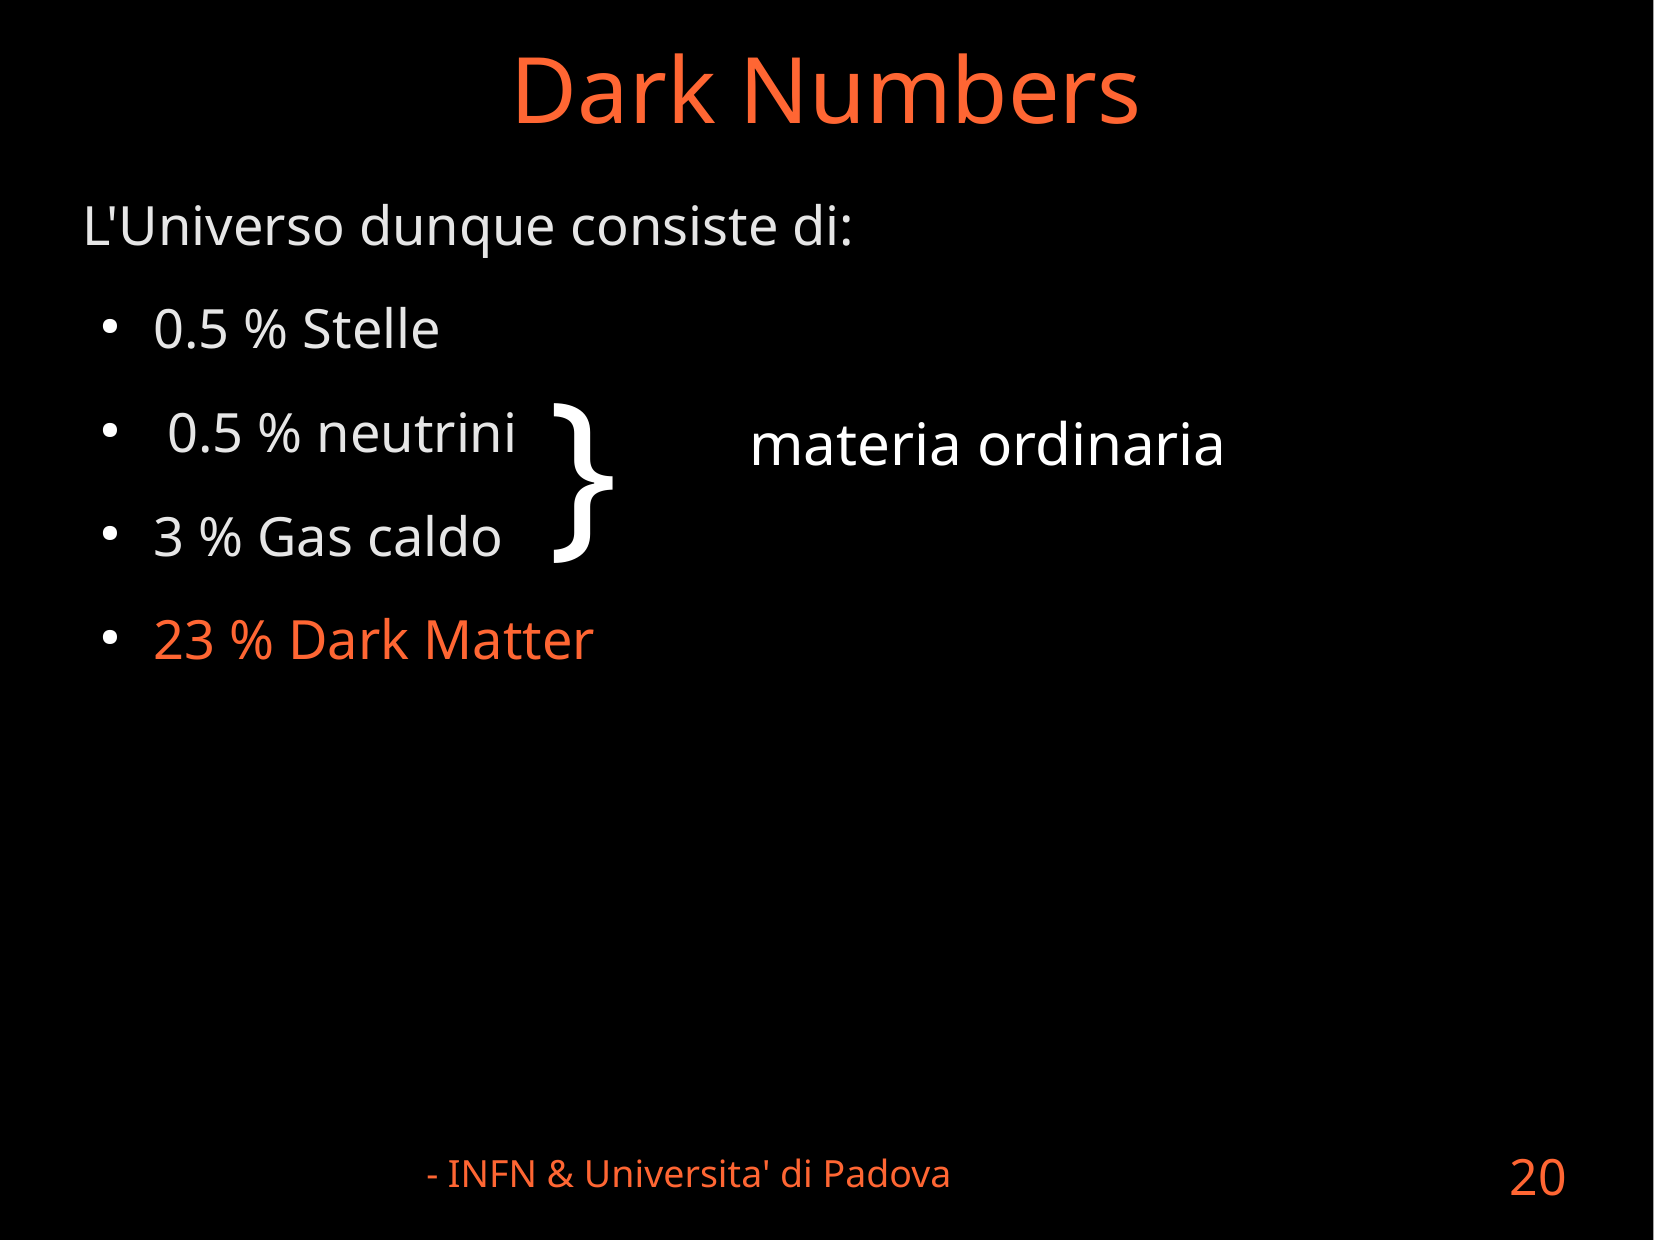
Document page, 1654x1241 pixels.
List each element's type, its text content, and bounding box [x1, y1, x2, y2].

text_box } [533, 331, 656, 578]
list L'Universo dunque consiste di: 0.5 % Stelle 0.5 % neutrini 3 % Gas caldo 23 % Dark Matter [82, 187, 1571, 1094]
text_box materia ordinaria [734, 395, 1367, 485]
title Dark Numbers [82, 19, 1571, 157]
